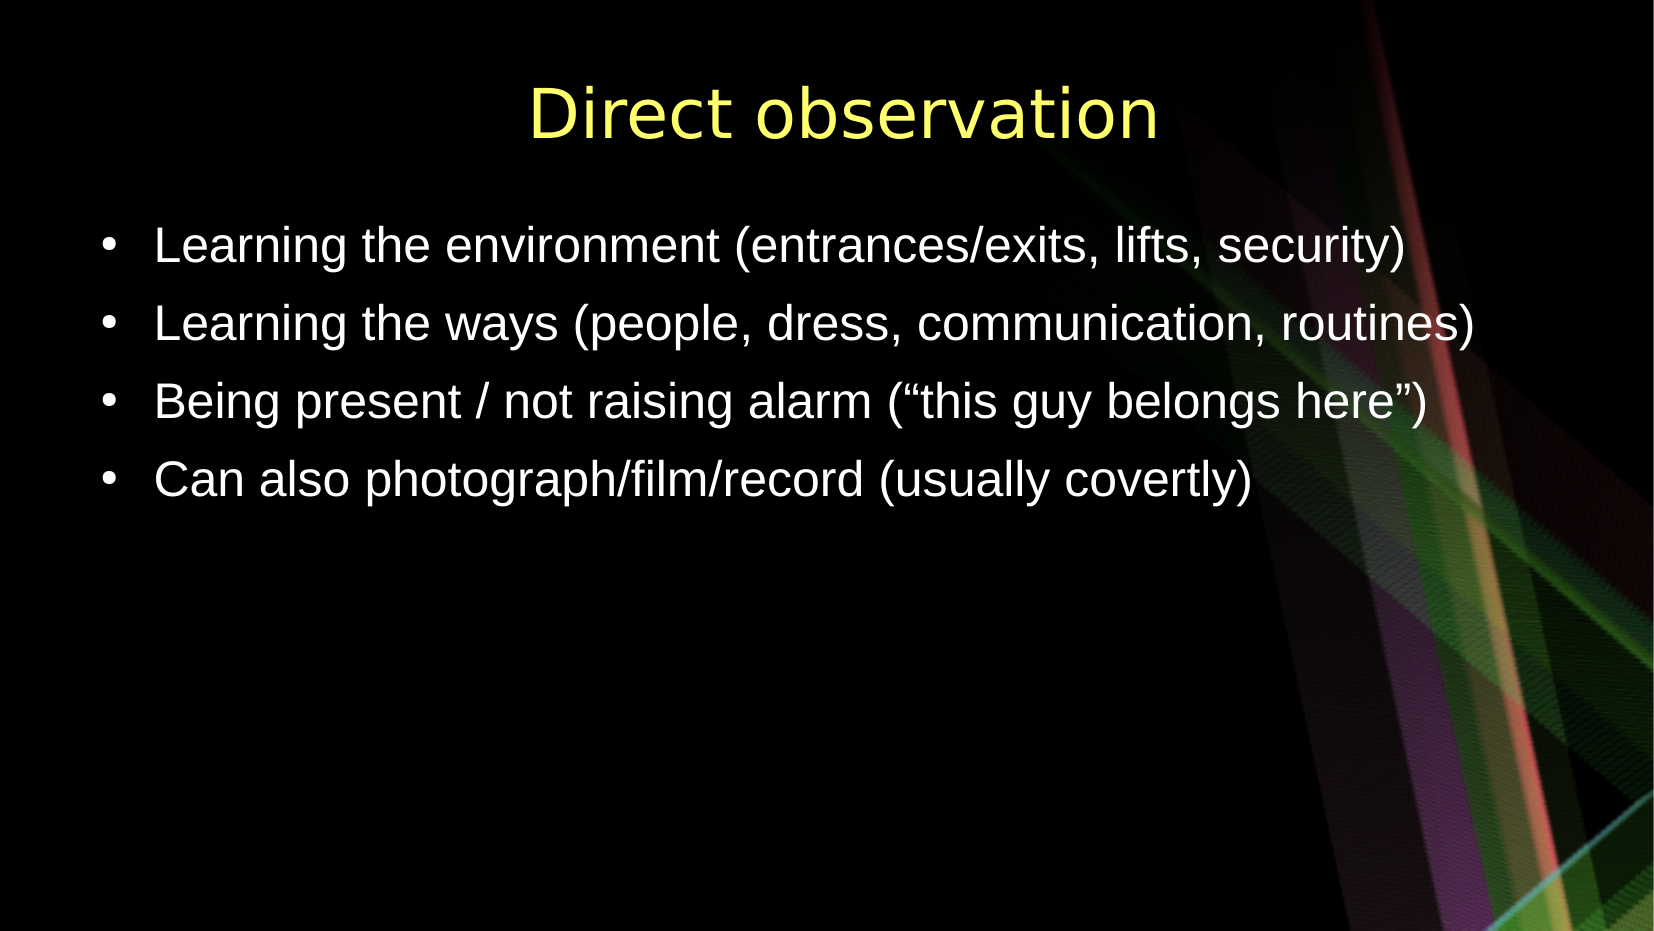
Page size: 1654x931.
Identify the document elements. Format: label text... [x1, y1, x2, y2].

list Learning the environment (entrances/exits, lifts, security) Learning the ways (people, dress, communication, routines) Being present / not raising alarm (“this guy belongs here”) Can also photograph/film/record (usually covertly) [82, 217, 1607, 898]
picture [0, 0, 1654, 931]
title Direct observation [82, 37, 1607, 193]
